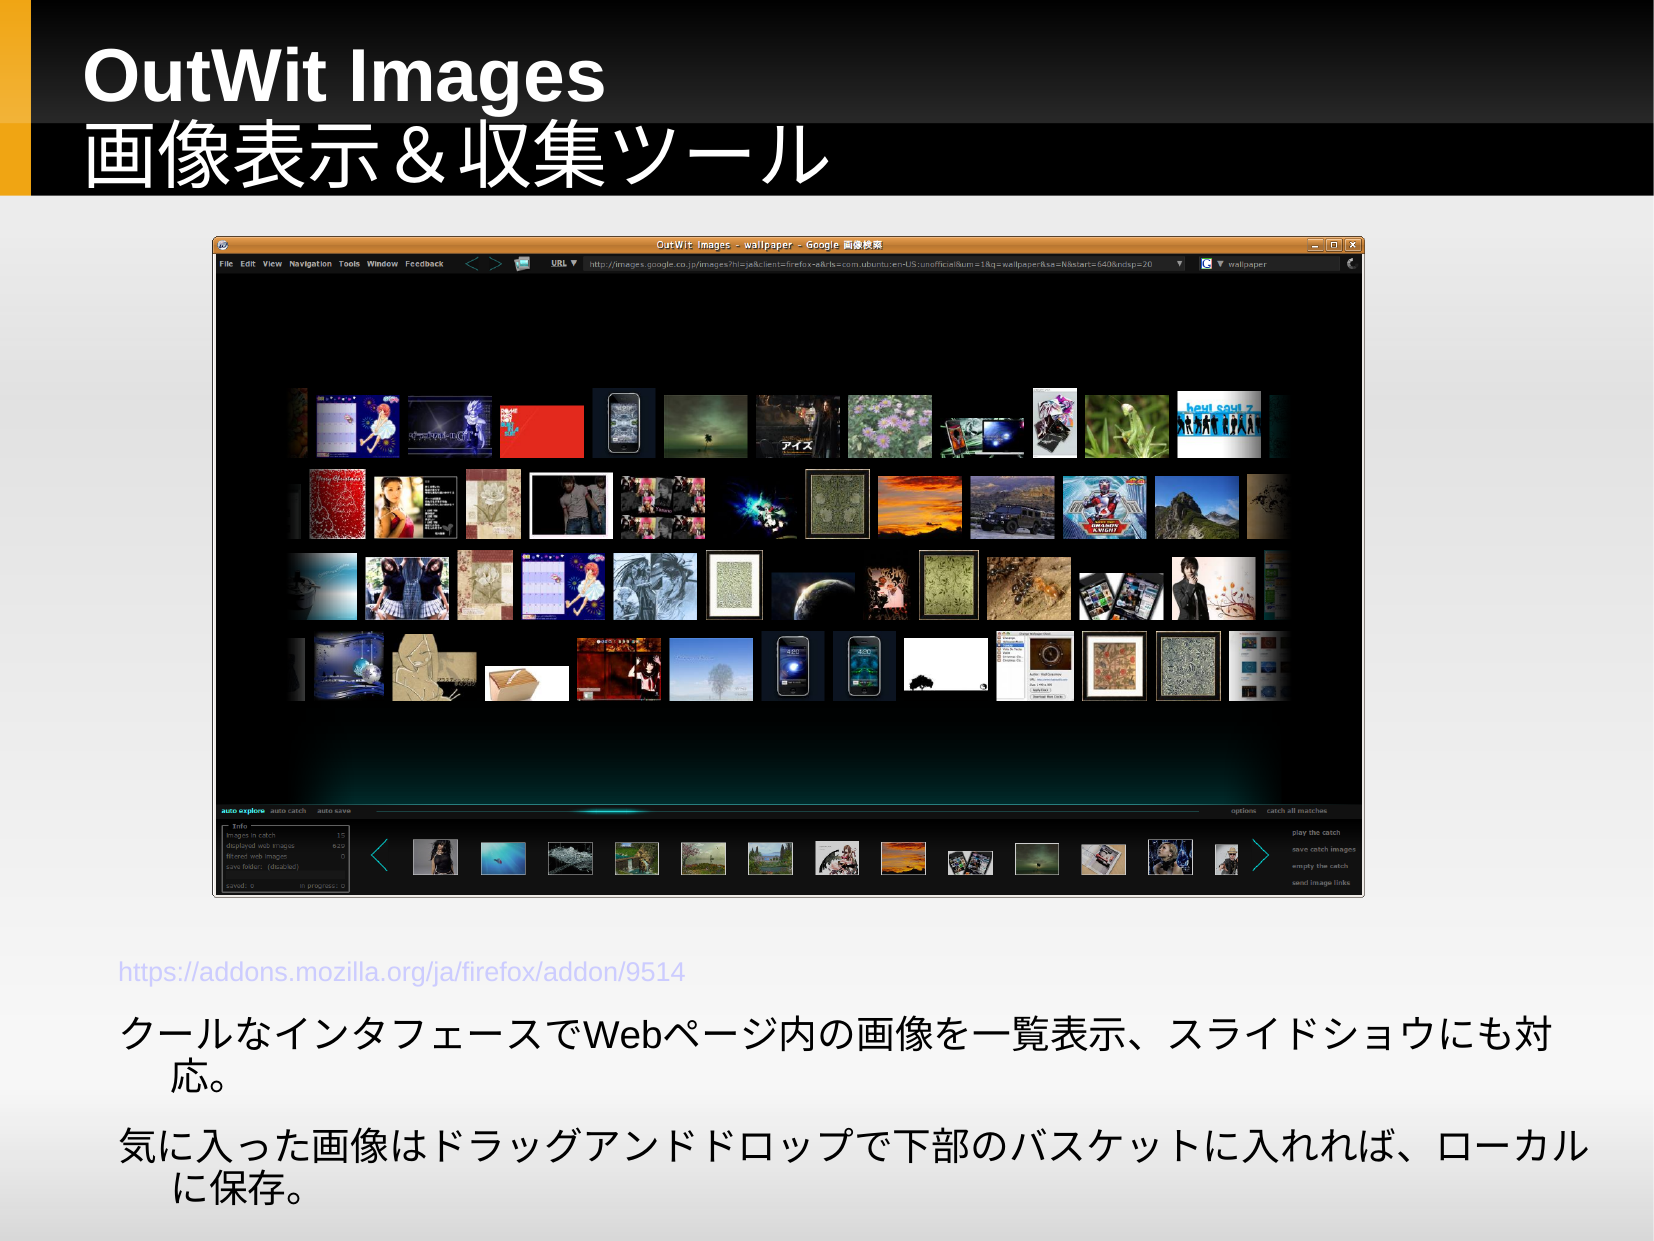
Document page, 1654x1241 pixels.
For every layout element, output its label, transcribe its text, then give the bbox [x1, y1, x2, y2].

picture [0, 0, 1654, 1241]
list https://addons.mozilla.org/ja/firefox/addon/9514 クールなインタフェースでWebページ内の画像を一覧表示、スライドショウにも対応。 気に入った画像はドラッグアンドドロップで下部のバスケットに入れれば、ローカルに保存。 [118, 956, 1607, 1211]
title OutWit Images 画像表示＆収集ツール [82, 29, 1571, 203]
